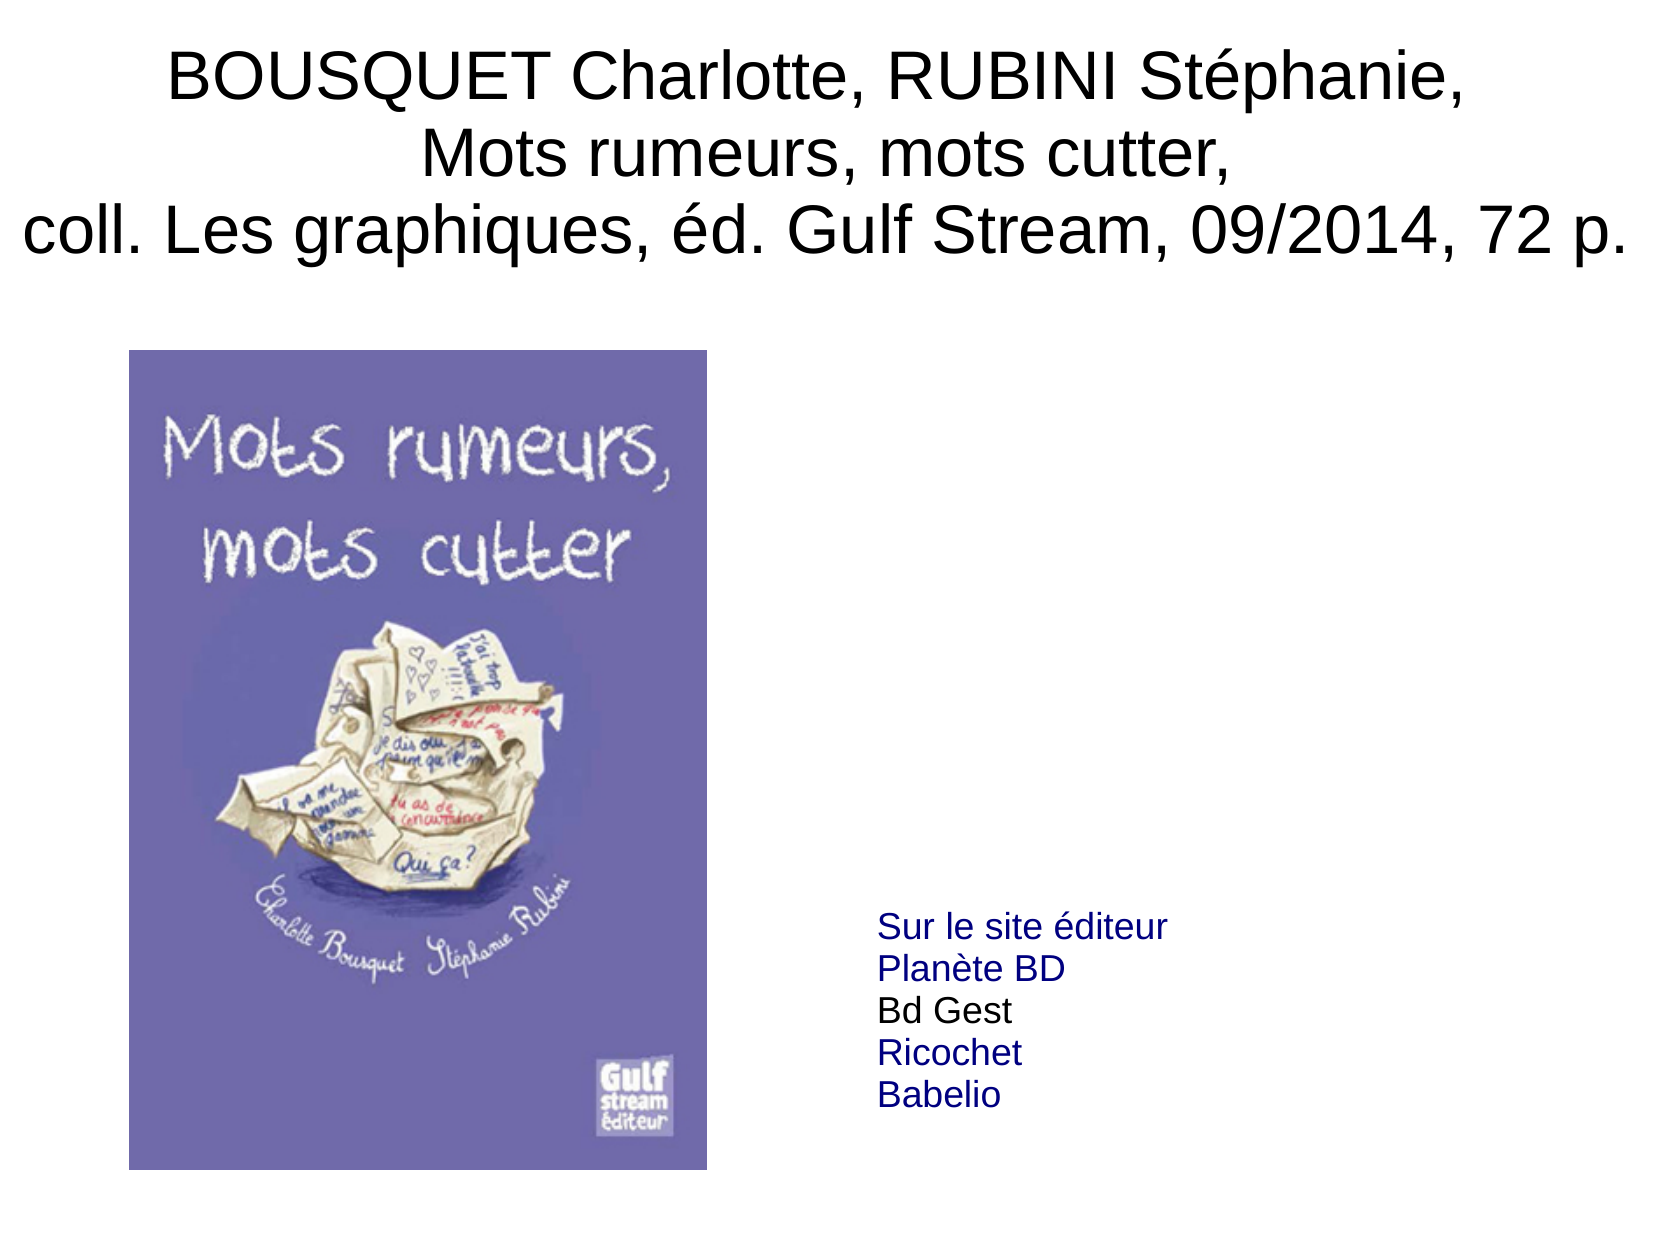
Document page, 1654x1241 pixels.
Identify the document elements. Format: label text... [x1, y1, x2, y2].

title BOUSQUET Charlotte, RUBINI Stéphanie, Mots rumeurs, mots cutter, coll. Les graphiques, éd. Gulf Stream, 09/2014, 72 p. [0, 0, 1654, 321]
text_box Sur le site éditeur Planète BD Bd Gest Ricochet Babelio [862, 897, 1642, 1165]
picture [129, 350, 707, 1170]
